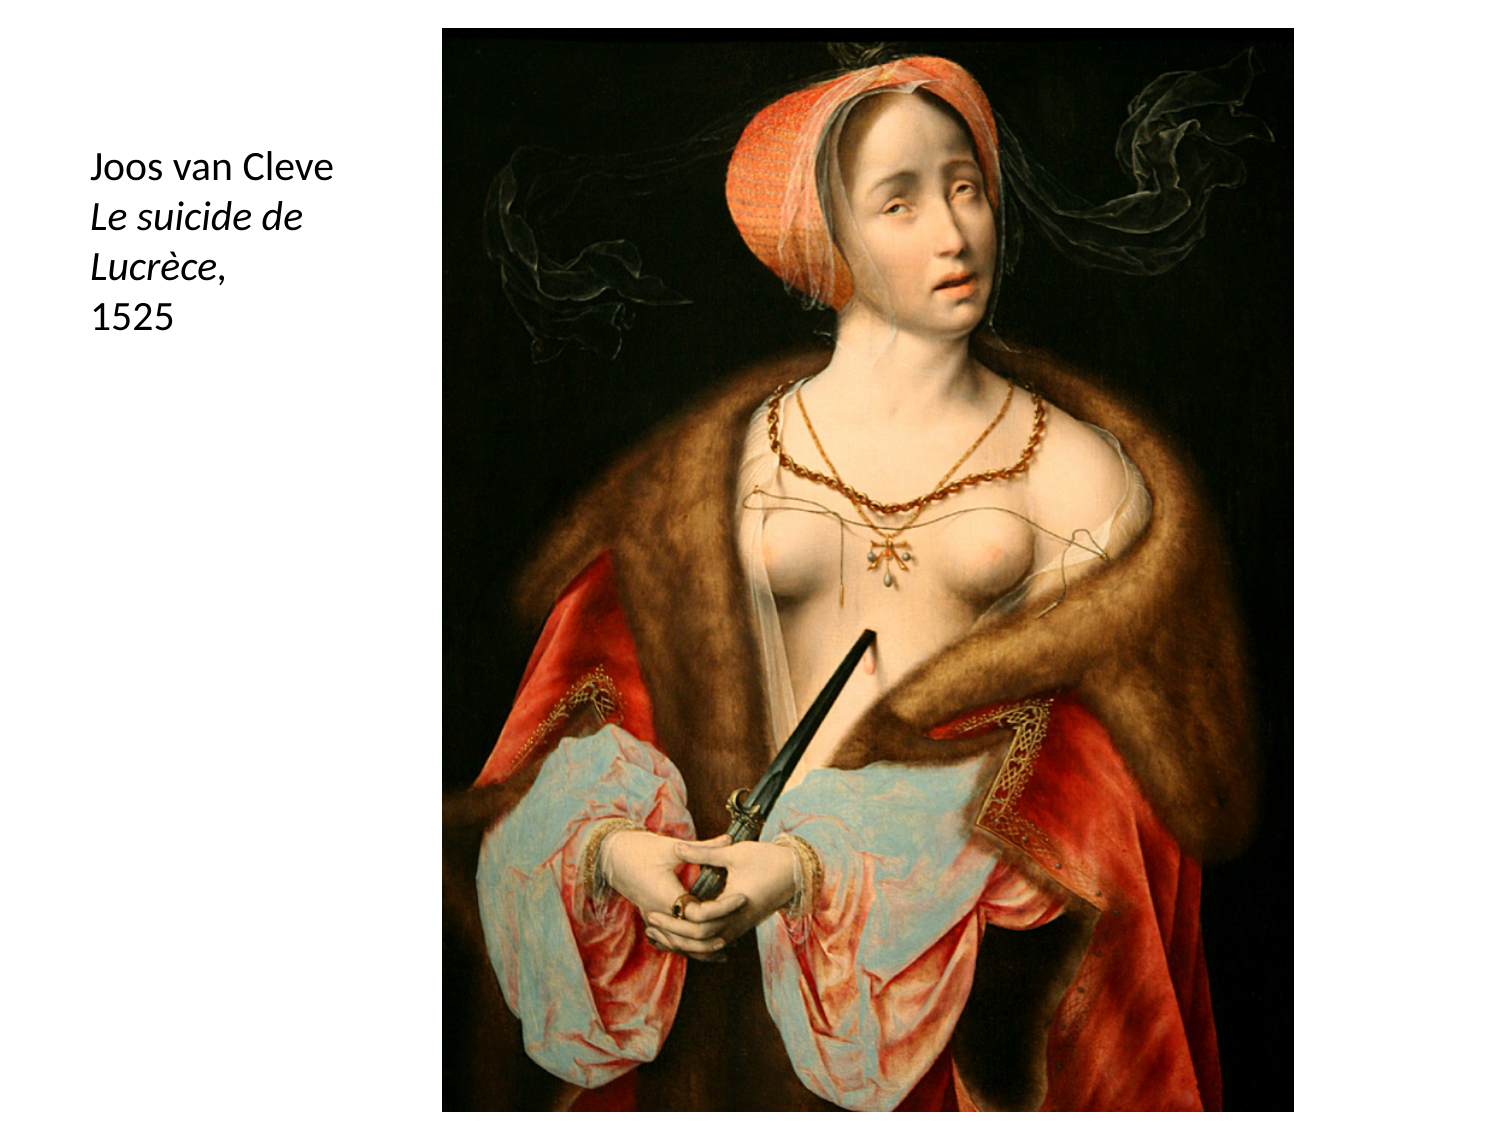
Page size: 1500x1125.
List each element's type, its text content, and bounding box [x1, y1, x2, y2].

title Joos van Cleve Le suicide de Lucrèce, 1525 [75, 45, 408, 433]
picture [442, 28, 1294, 1112]
